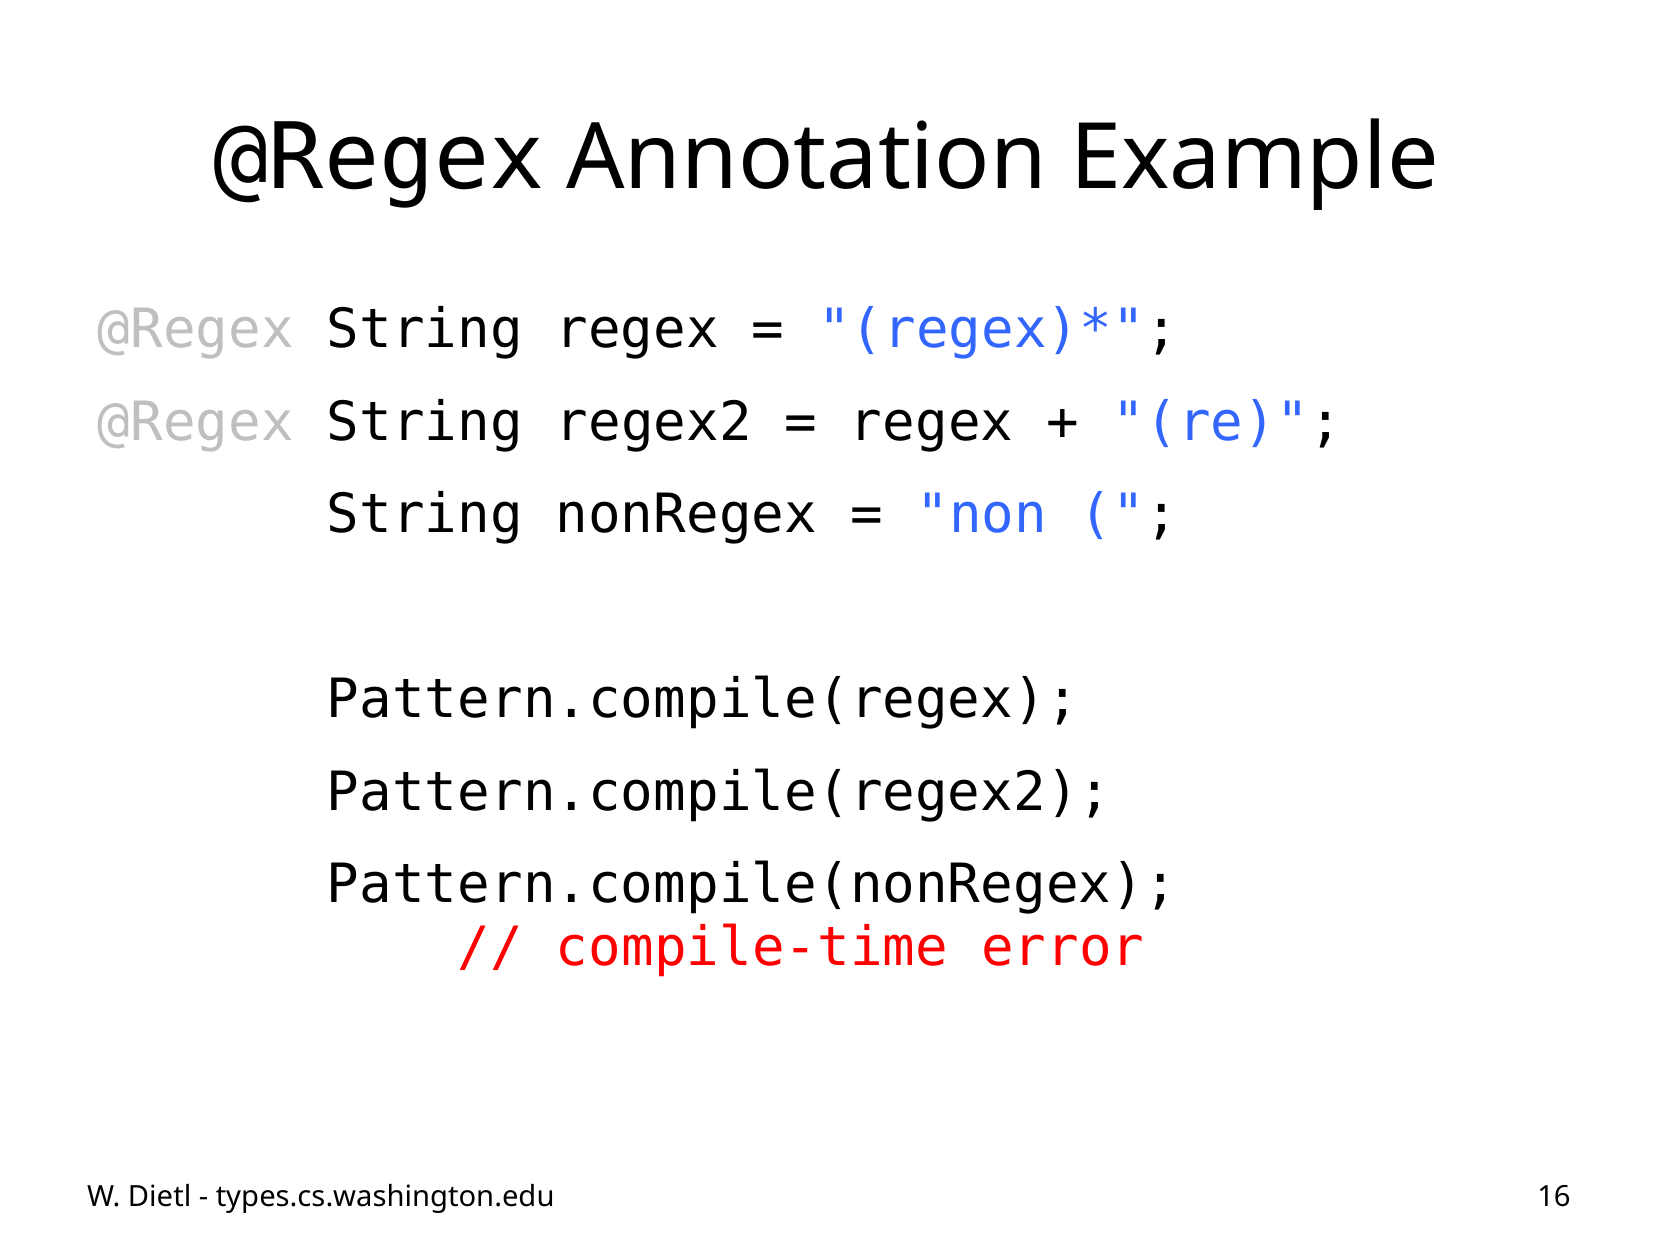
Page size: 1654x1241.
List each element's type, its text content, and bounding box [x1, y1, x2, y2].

title @Regex Annotation Example [82, 49, 1571, 257]
list @Regex String regex = "(regex)*"; @Regex String regex2 = regex + "(re)"; String nonRegex = "non ("; Pattern.compile(regex); Pattern.compile(regex2); Pattern.compile(nonRegex); // compile-time error [82, 290, 1571, 1109]
